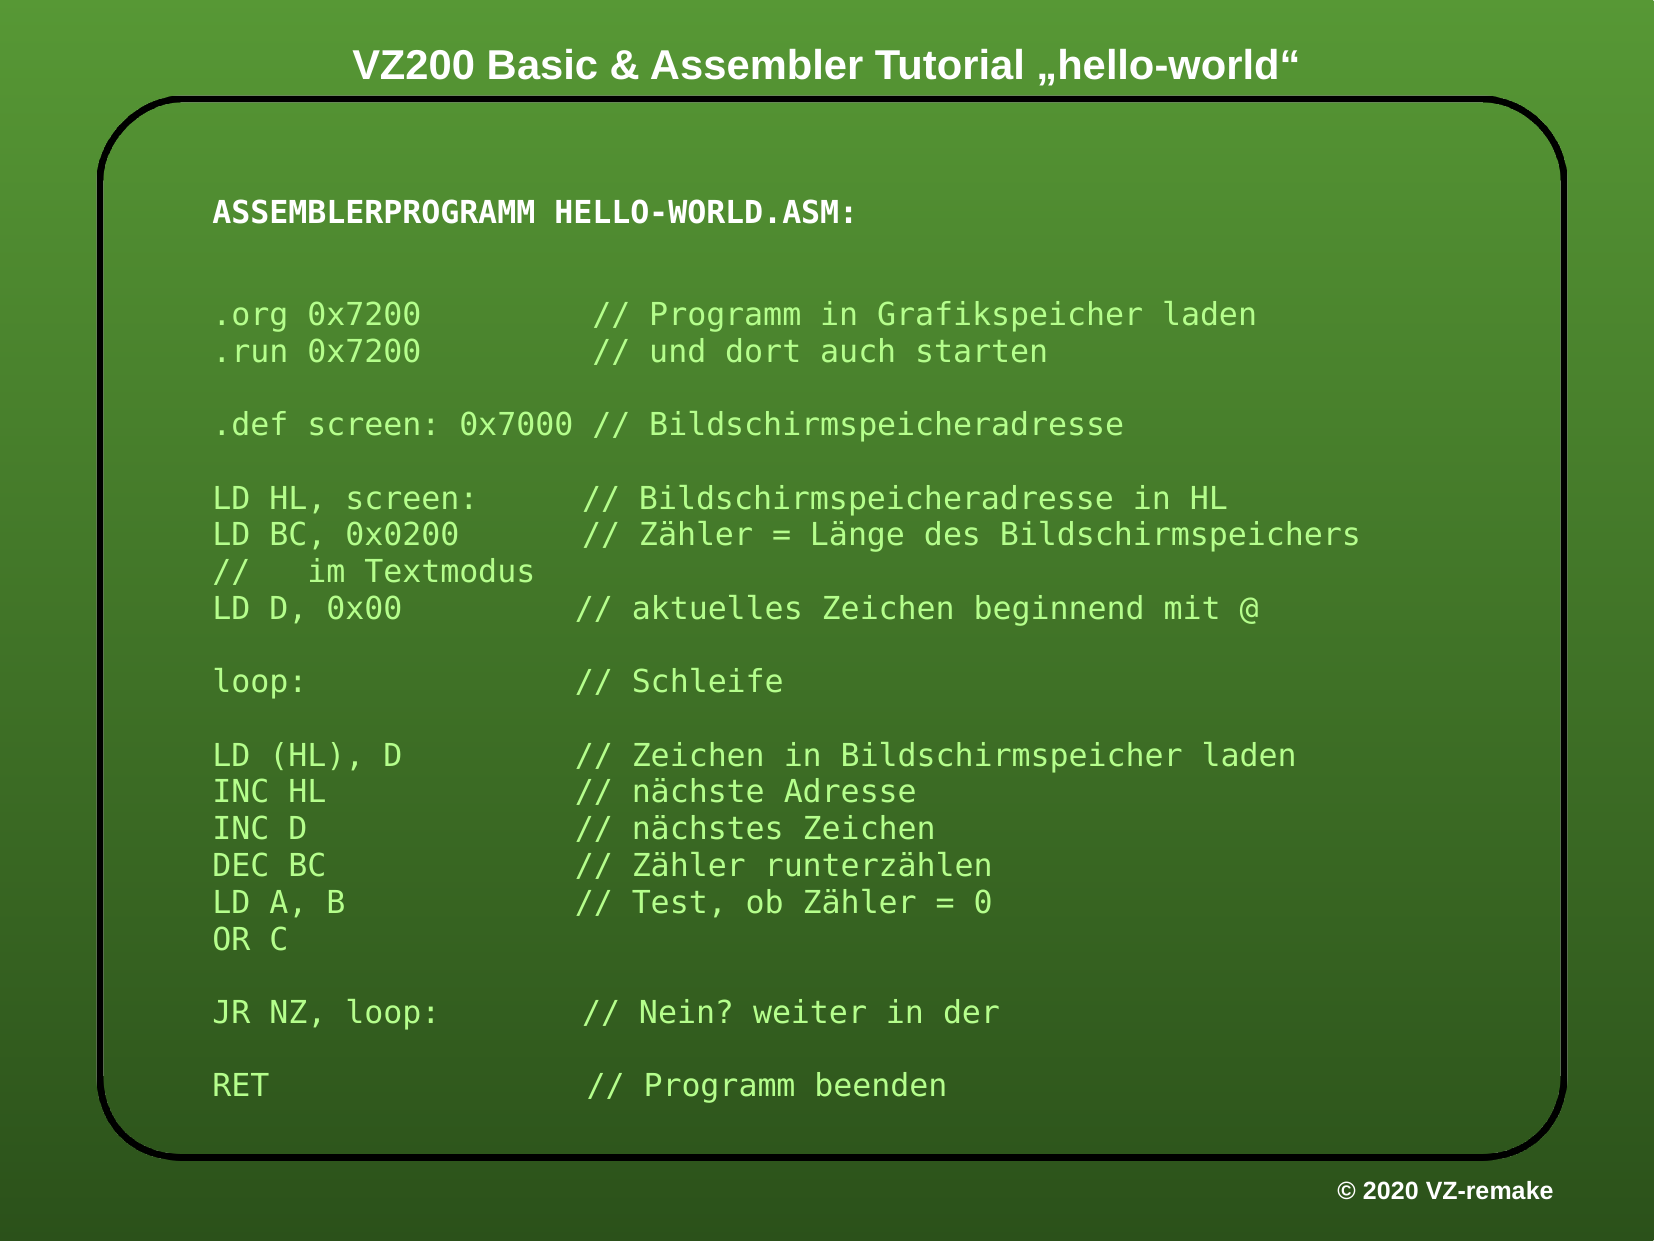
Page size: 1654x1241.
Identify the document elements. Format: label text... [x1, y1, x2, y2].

title VZ200 Basic & Assembler Tutorial „hello-world“ [82, 35, 1571, 95]
picture [1408, 1184, 1413, 1196]
picture [1502, 1188, 1506, 1199]
list ASSEMBLERPROGRAMM HELLO-WORLD.ASM: .org 0x7200 // Programm in Grafikspeicher laden .run 0x7200 // und dort auch starten .def screen: 0x7000 // Bildschirmspeicheradresse LD HL, screen: // Bildschirmspeicheradresse in HL LD BC, 0x0200 // Zähler = Länge des Bildschirmspeichers // im Textmodus LD D, 0x00 // aktuelles Zeichen beginnend mit @ loop: // Schleife LD (HL), D // Zeichen in Bildschirmspeicher laden INC HL // nächste Adresse INC D // nächstes Zeichen DEC BC // Zähler runterzählen LD A, B // Test, ob Zähler = 0 OR C JR NZ, loop: // Nein? weiter in der RET // Programm beenden [212, 129, 1430, 1111]
picture [1339, 1183, 1354, 1198]
picture [1380, 1184, 1385, 1196]
picture [59, 58, 1607, 1199]
